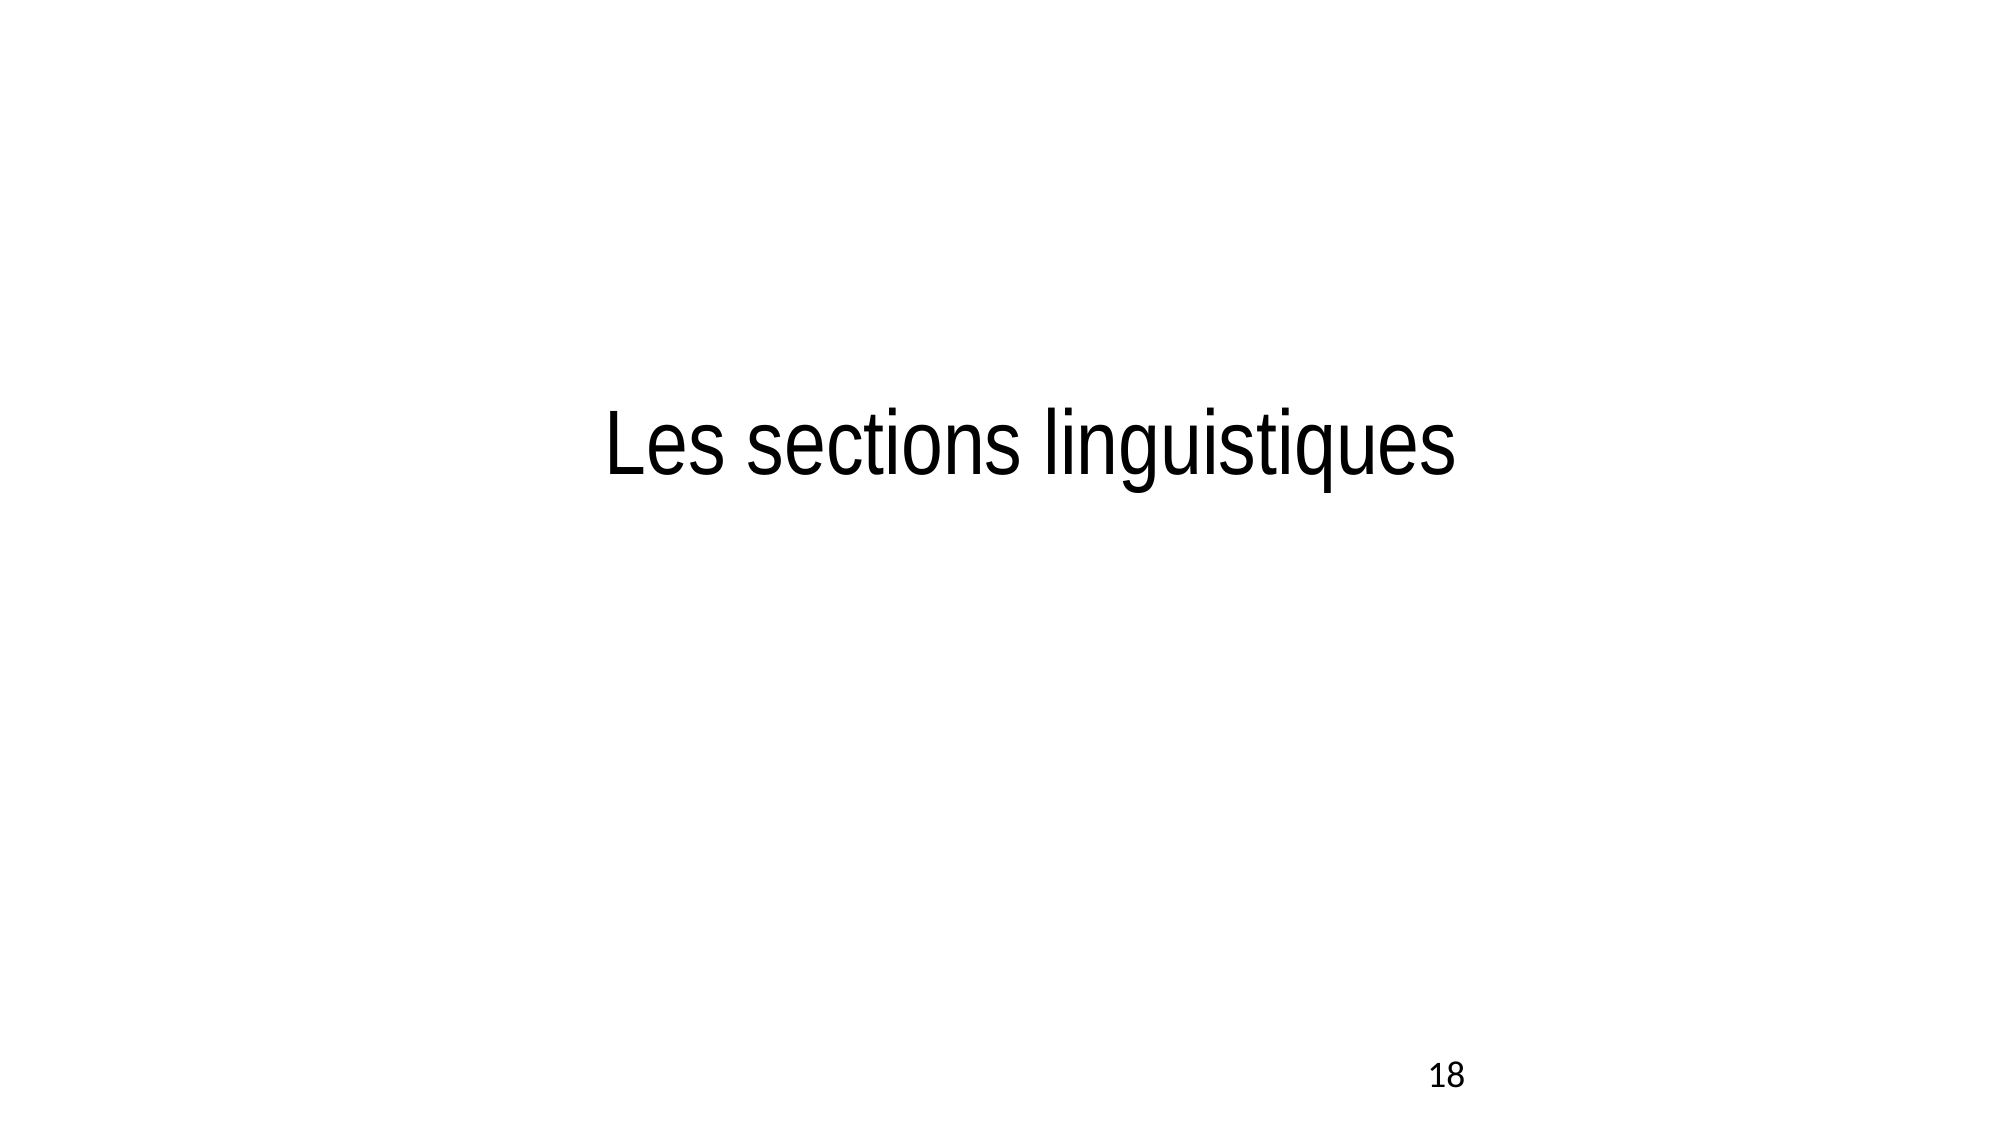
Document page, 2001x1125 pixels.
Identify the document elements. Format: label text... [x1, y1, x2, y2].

slide_number <numéro> [1412, 1042, 1863, 1103]
title Les sections linguistiques [169, 388, 1894, 606]
